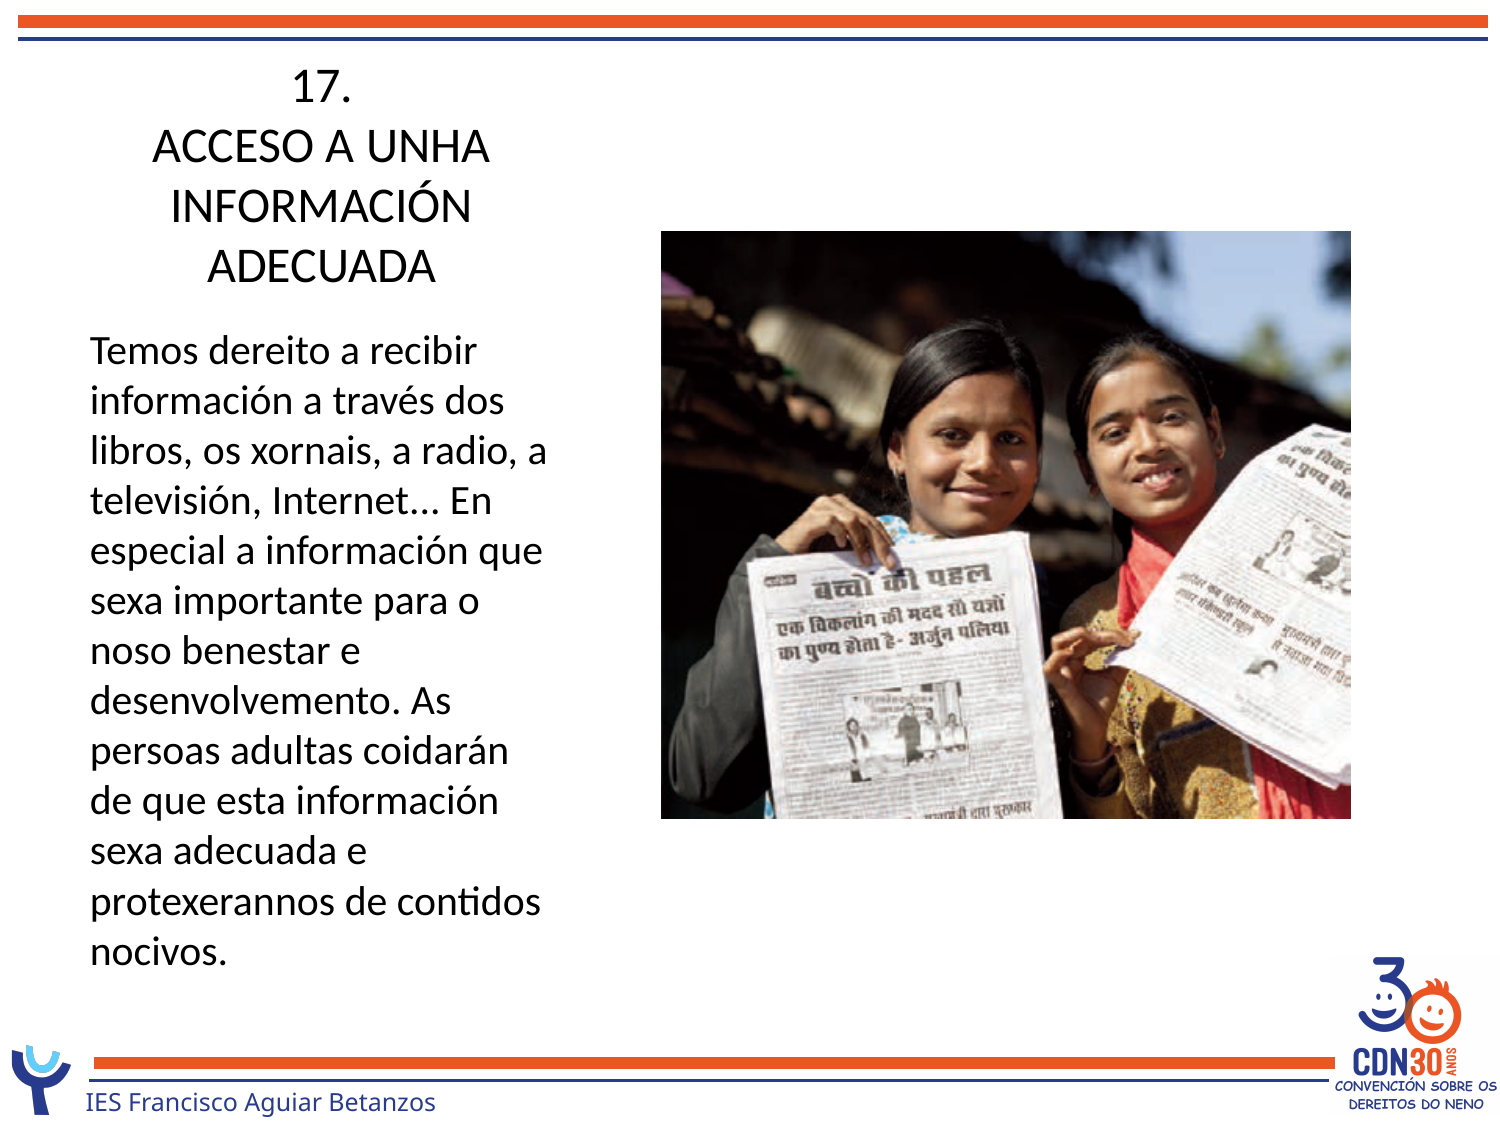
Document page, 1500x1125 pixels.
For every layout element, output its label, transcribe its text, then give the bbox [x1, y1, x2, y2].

title 17. ACCESO A UNHA INFORMACIÓN ADECUADA [75, 44, 569, 235]
list Temos dereito a recibir información a través dos libros, os xornais, a radio, a televisión, Internet... En especial a información que sexa importante para o noso benestar e desenvolvemento. As persoas adultas coidarán de que esta información sexa adecuada e protexerannos de contidos nocivos. [75, 235, 569, 1005]
picture [11, 1045, 71, 1115]
picture [1330, 956, 1500, 1115]
picture [661, 231, 1351, 819]
